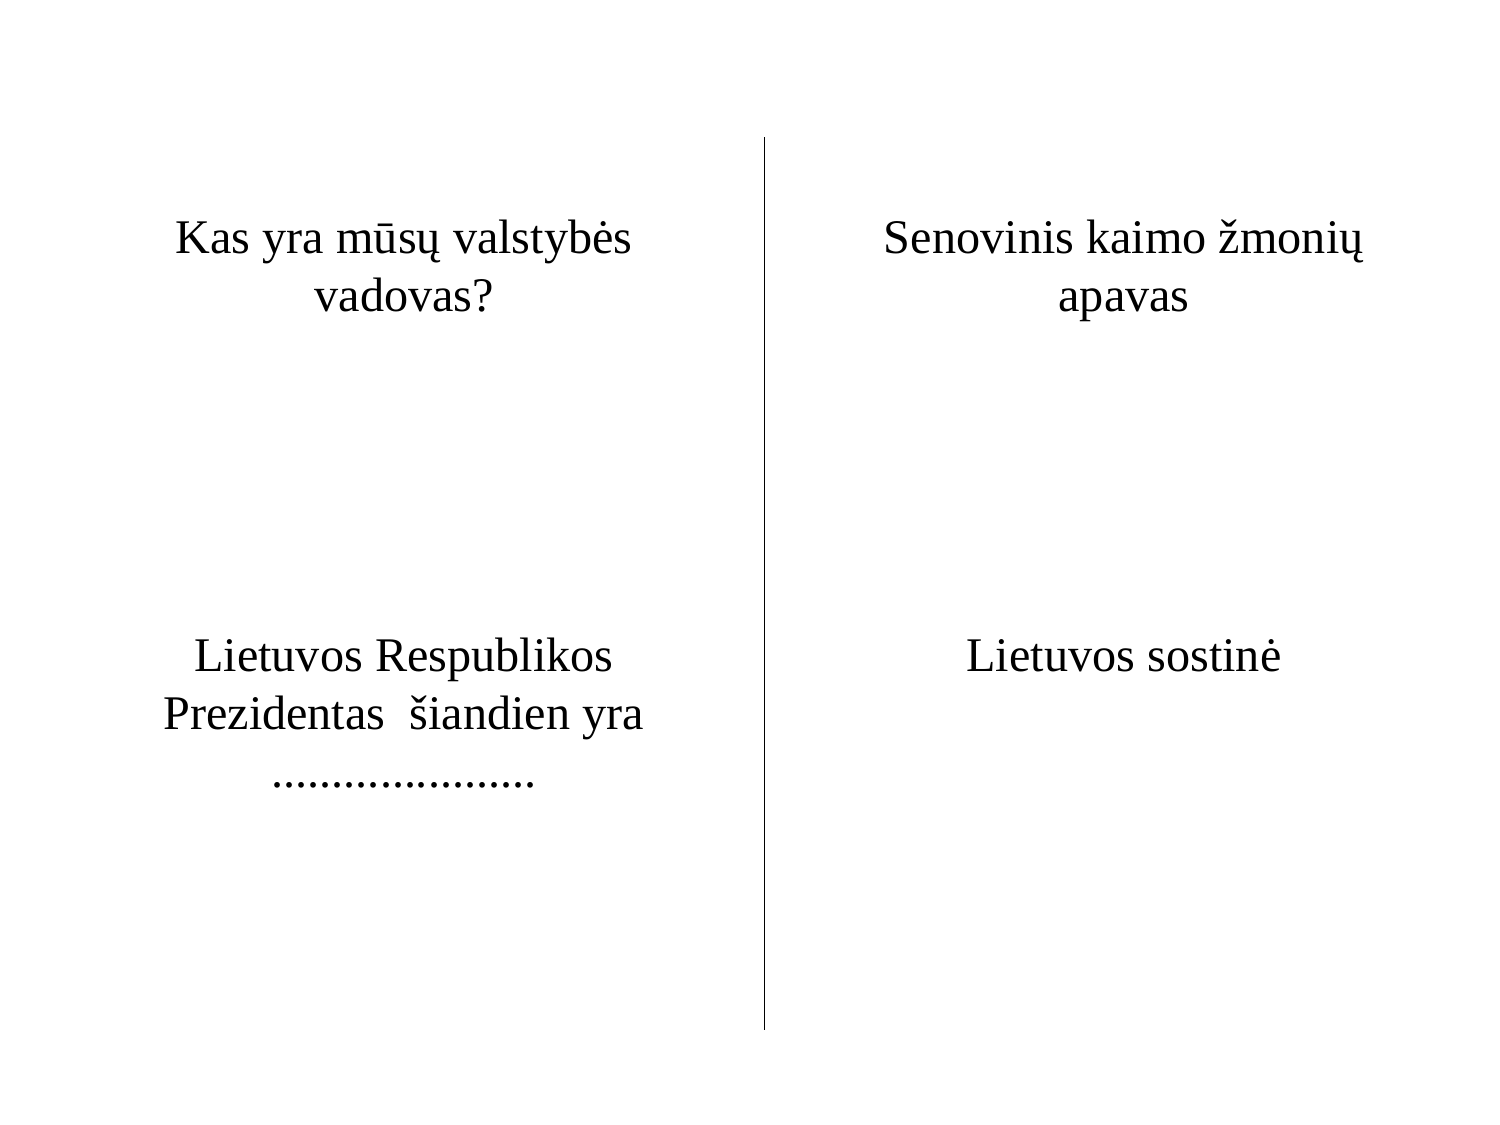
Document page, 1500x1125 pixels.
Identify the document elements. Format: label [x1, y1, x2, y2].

picture [100, 137, 1431, 1033]
